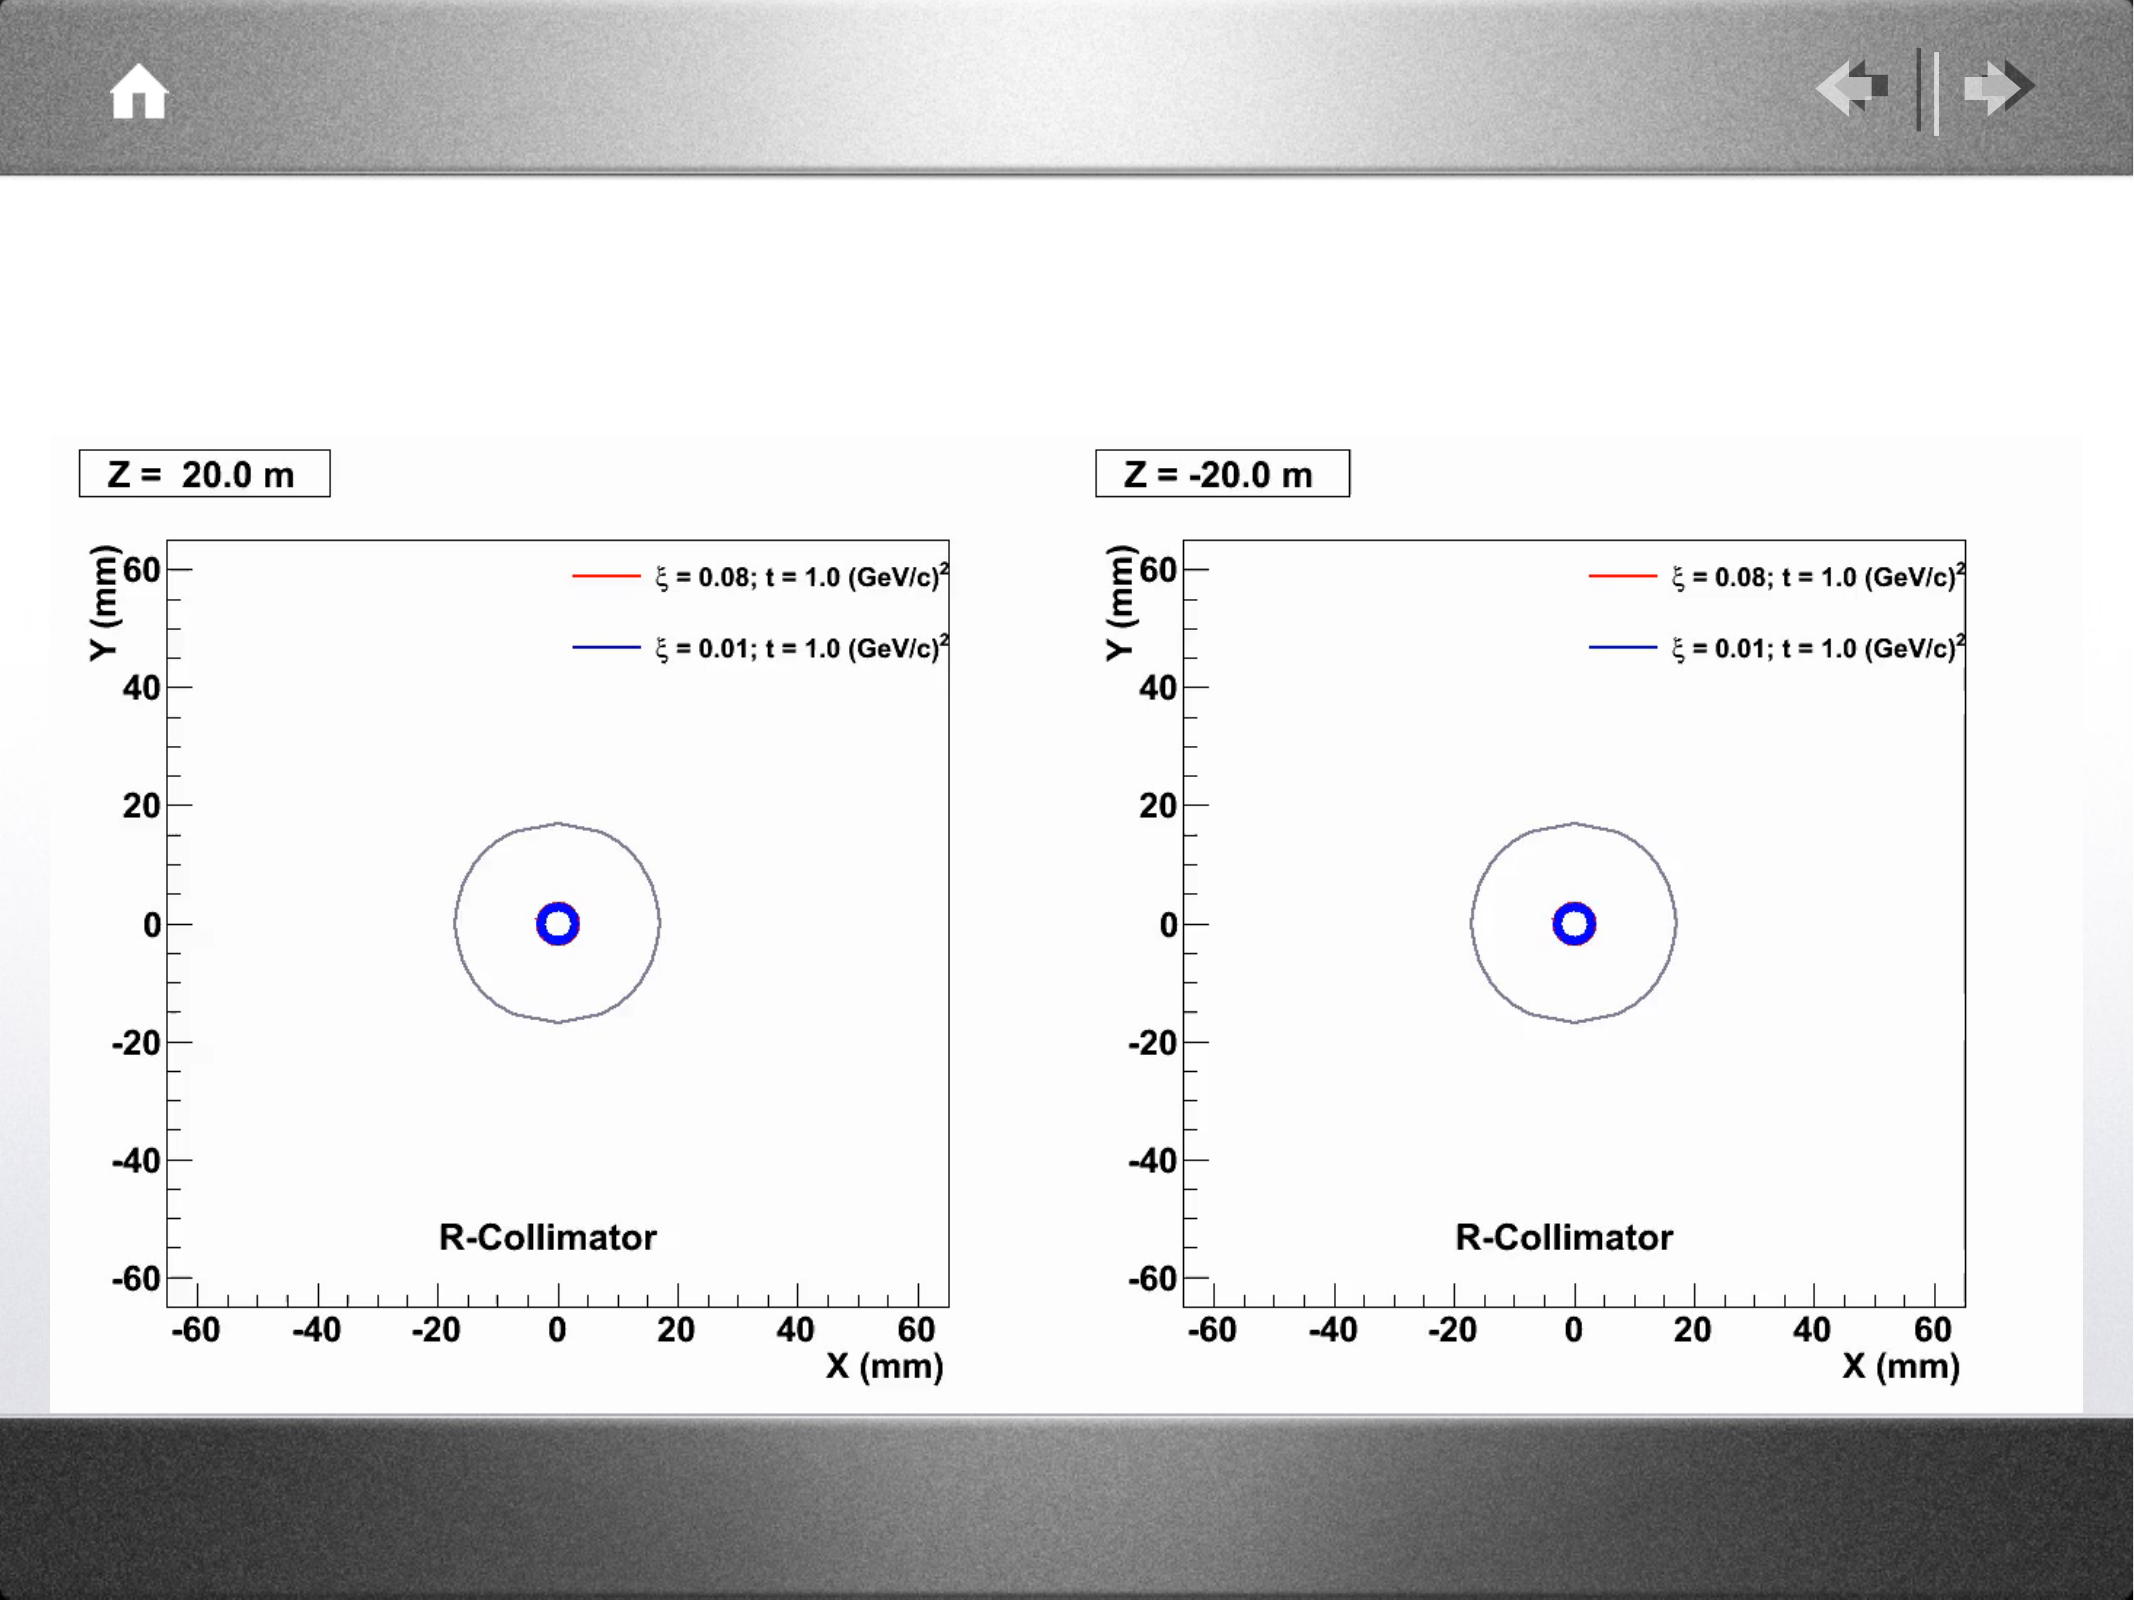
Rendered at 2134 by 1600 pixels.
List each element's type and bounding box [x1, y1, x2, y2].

picture [0, 0, 2134, 1600]
text_box [50, 434, 2083, 1414]
